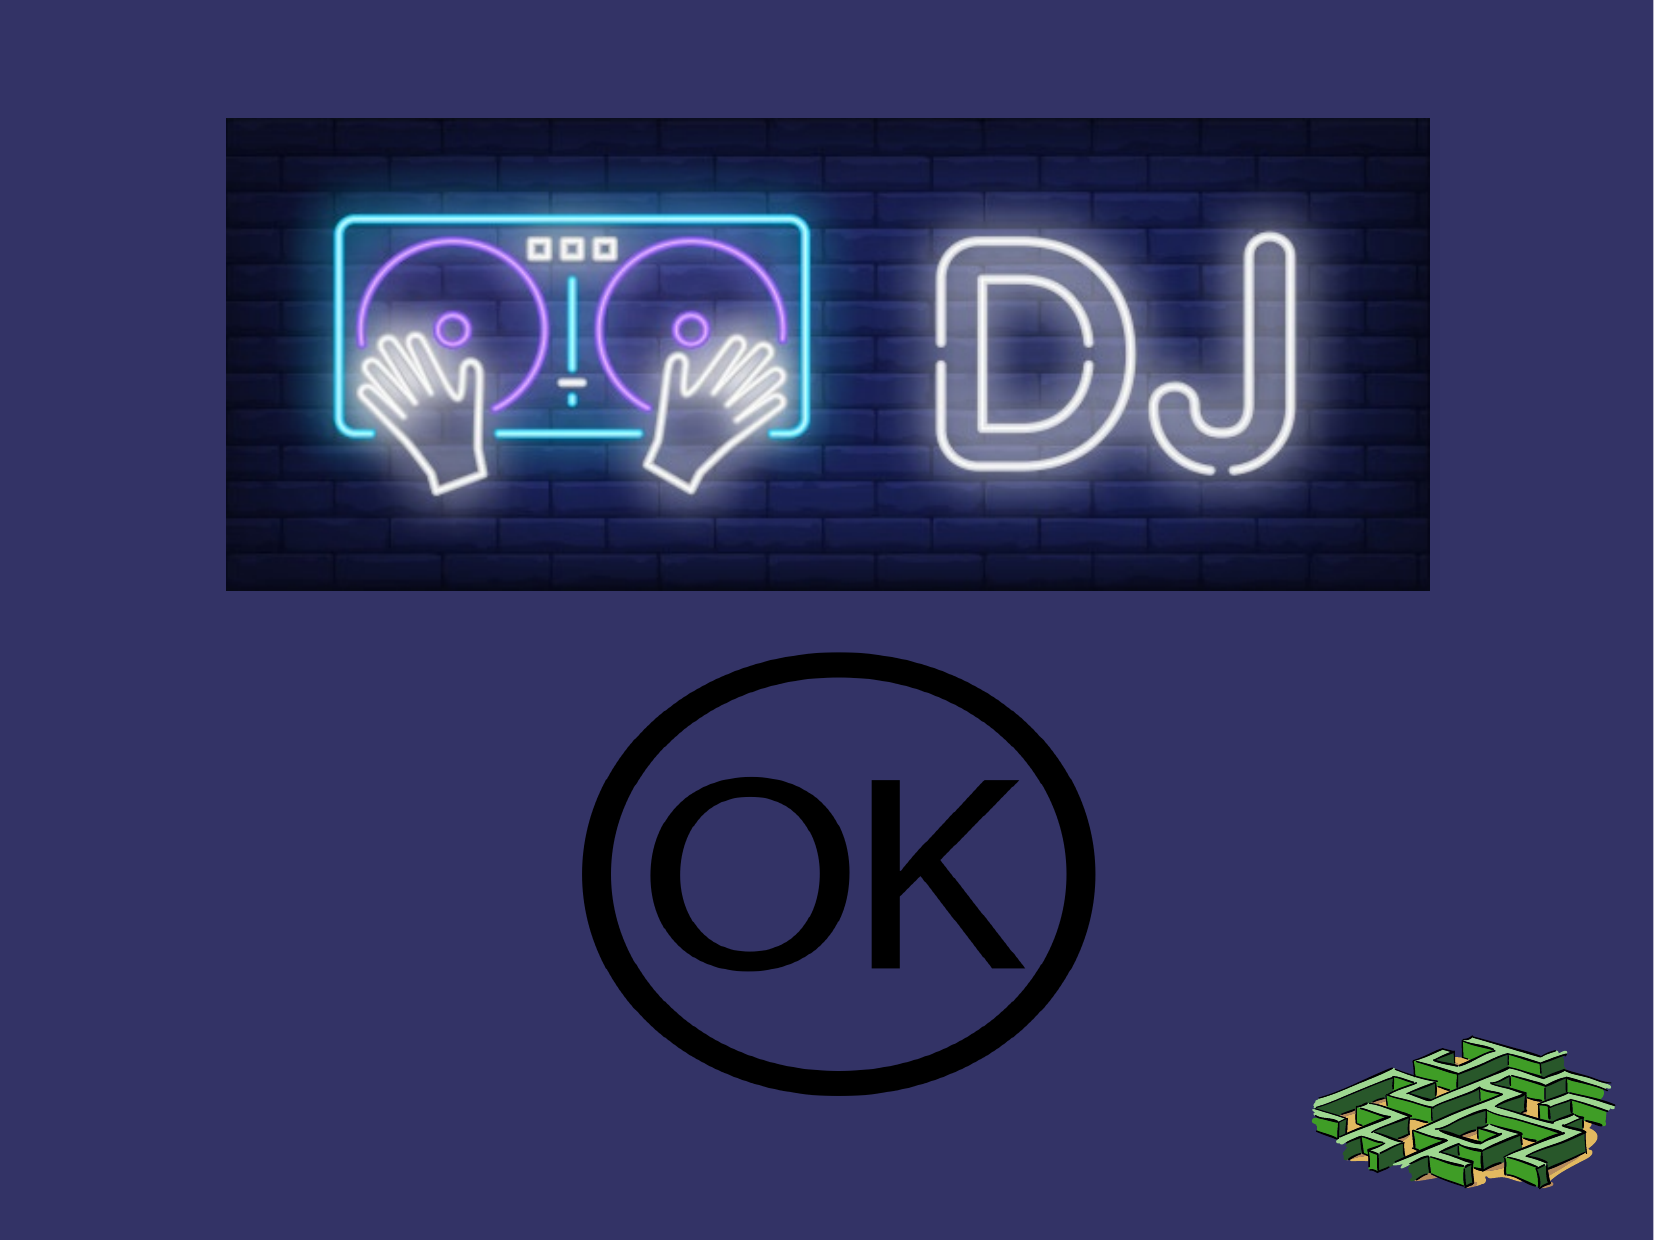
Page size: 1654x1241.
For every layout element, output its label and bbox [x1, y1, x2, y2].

picture [578, 649, 1099, 1099]
picture [226, 118, 1430, 591]
